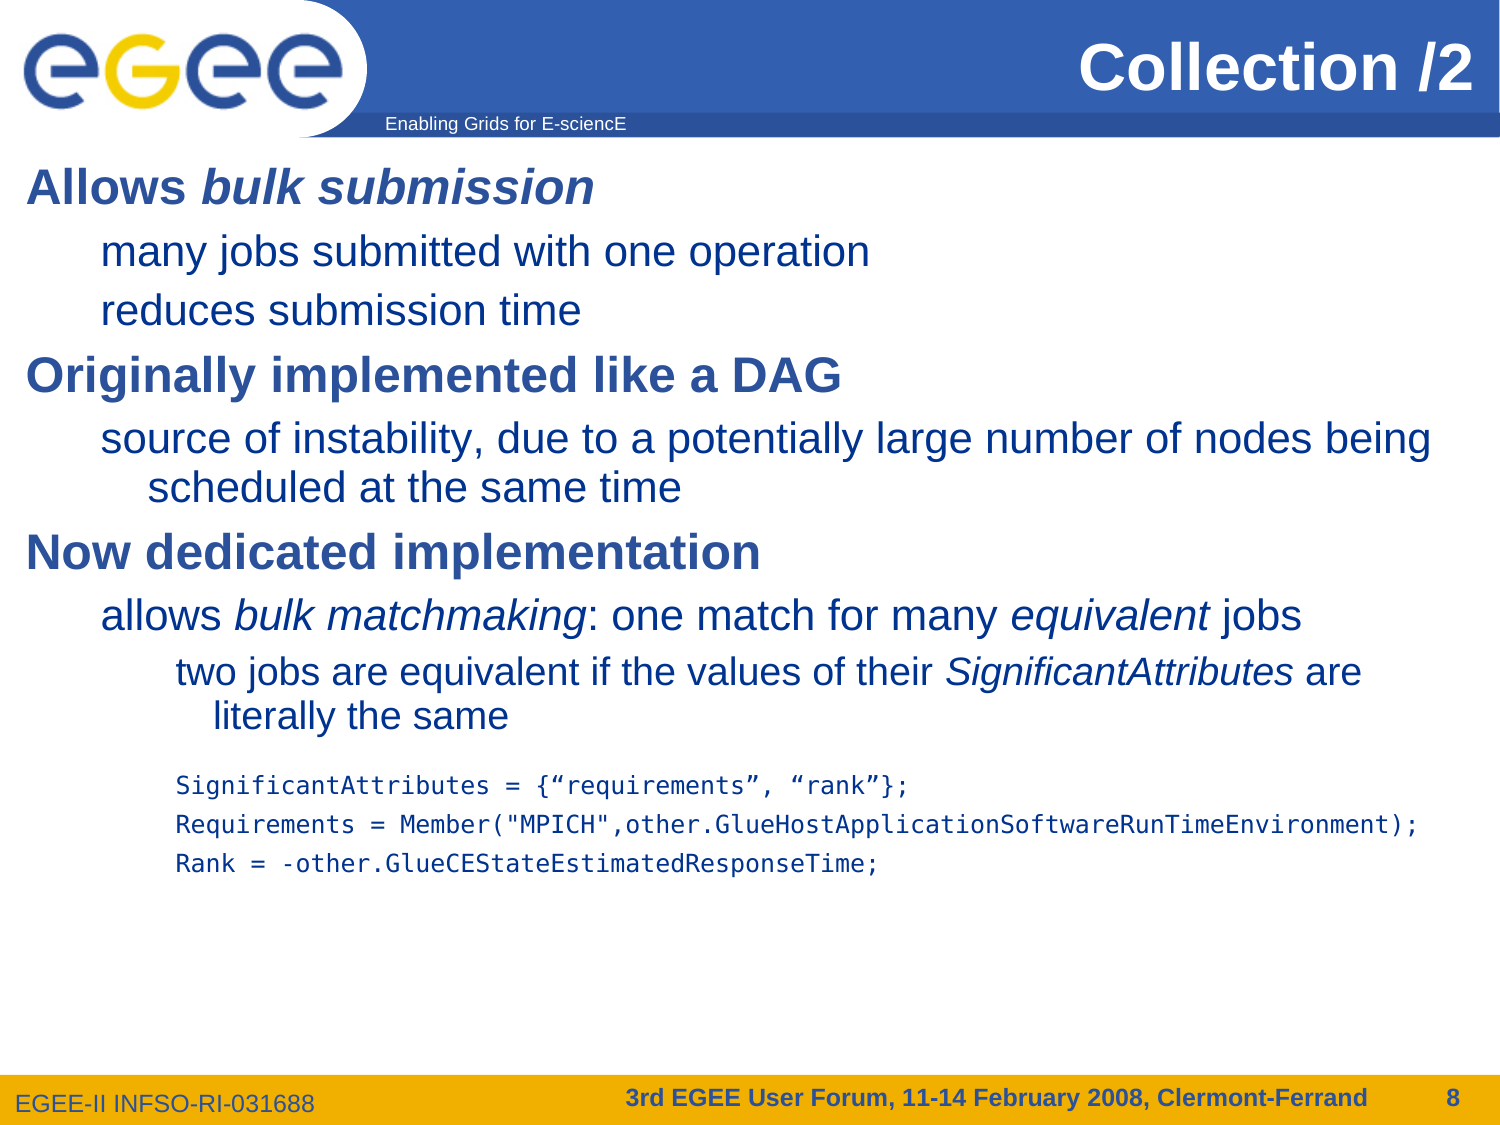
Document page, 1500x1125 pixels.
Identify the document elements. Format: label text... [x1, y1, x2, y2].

list Allows bulk submission many jobs submitted with one operation reduces submission time Originally implemented like a DAG source of instability, due to a potentially large number of nodes being scheduled at the same time Now dedicated implementation allows bulk matchmaking: one match for many equivalent jobs two jobs are equivalent if the values of their SignificantAttributes are literally the same SignificantAttributes = {“requirements”, “rank”}; Requirements = Member("MPICH",other.GlueHostApplicationSoftwareRunTimeEnvironment); Rank = -other.GlueCEStateEstimatedResponseTime; [25, 159, 1489, 1054]
title Collection /2 [369, 0, 1475, 148]
picture [18, 30, 349, 112]
